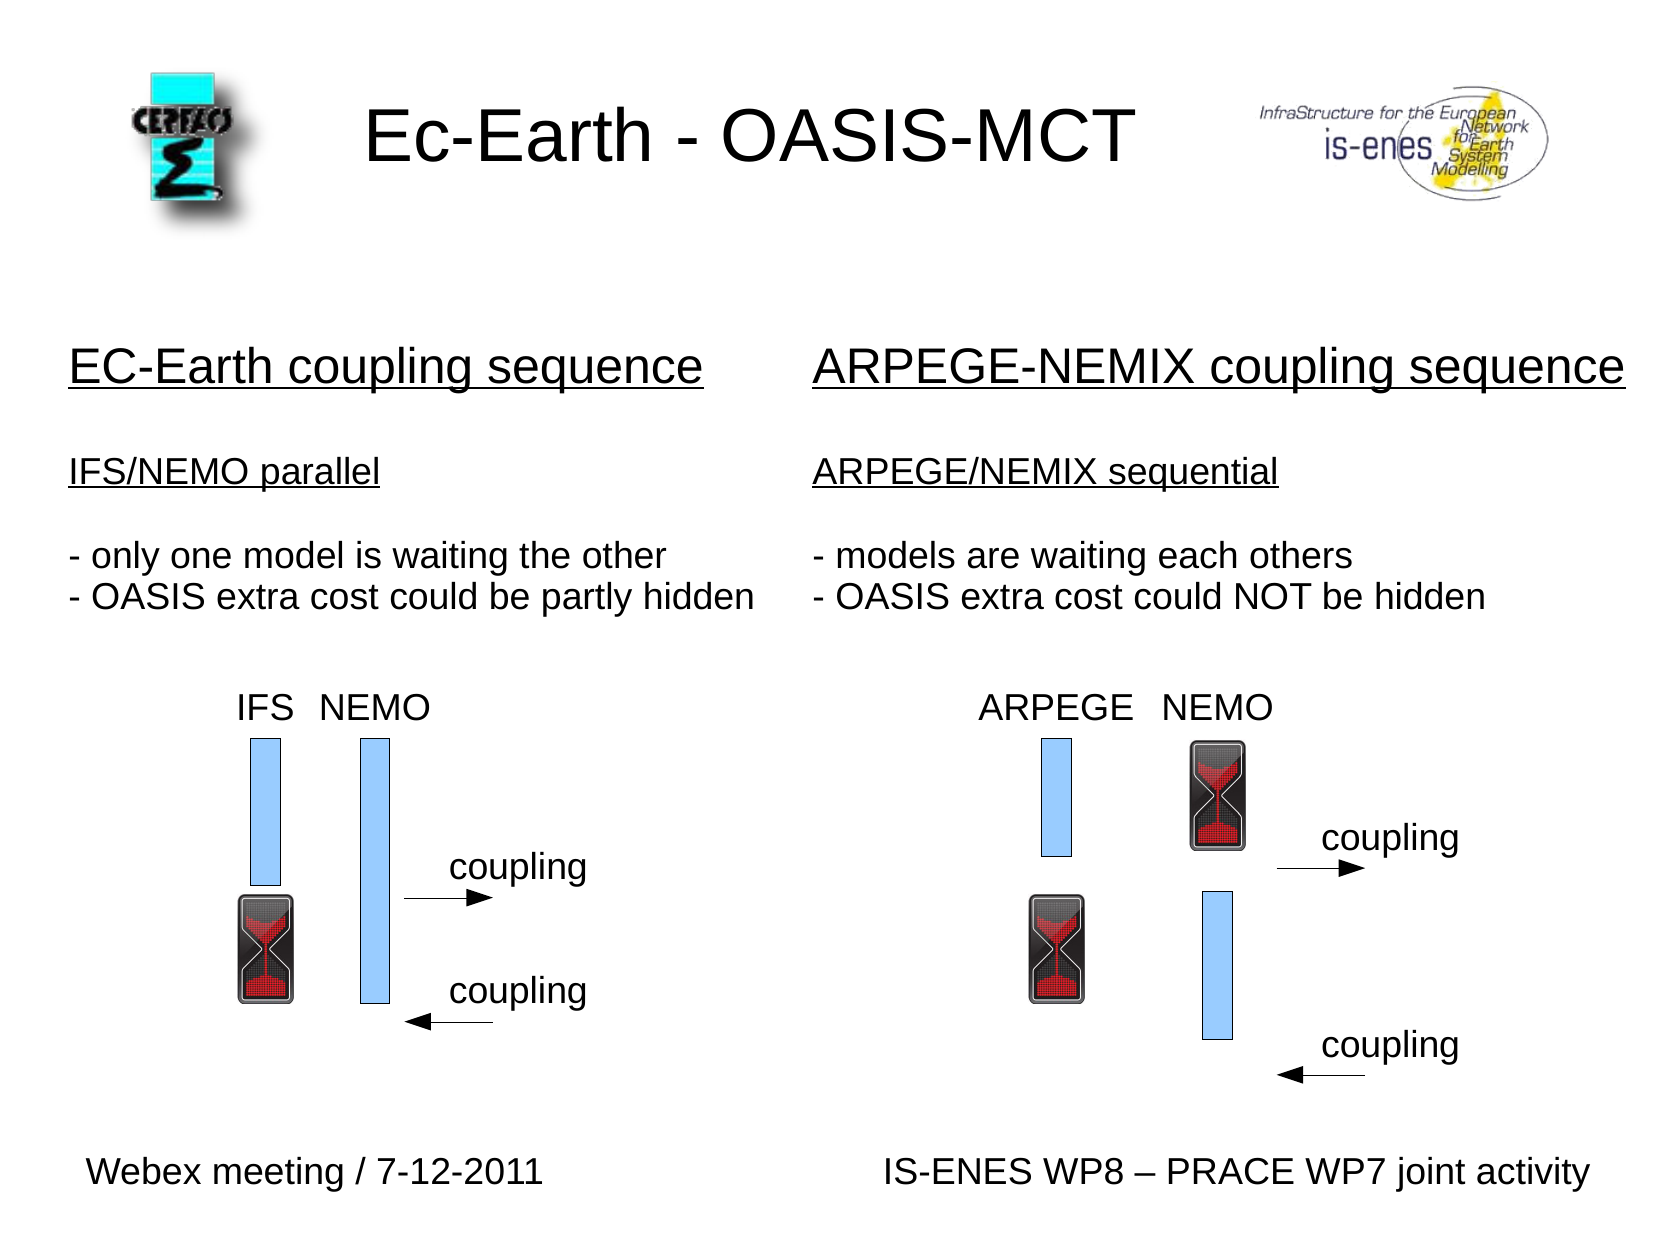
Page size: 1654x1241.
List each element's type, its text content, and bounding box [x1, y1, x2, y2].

text_box [250, 738, 281, 886]
picture [118, 59, 282, 249]
text_box ARPEGE-NEMIX coupling sequence ARPEGE/NEMIX sequential - models are waiting each others - OASIS extra cost could NOT be hidden [797, 331, 1641, 636]
text_box coupling [433, 838, 603, 903]
text_box NEMO [303, 679, 447, 738]
text_box [1041, 738, 1072, 857]
text_box coupling [433, 962, 603, 1027]
text_box [360, 738, 390, 1004]
text_box ARPEGE [963, 679, 1146, 738]
picture [1028, 893, 1085, 1004]
text_box [1202, 891, 1233, 1040]
picture [1255, 81, 1549, 204]
text_box EC-Earth coupling sequence IFS/NEMO parallel - only one model is waiting the other - OASIS extra cost could be partly hidden [53, 331, 771, 636]
picture [237, 893, 294, 1004]
picture [1189, 739, 1246, 851]
text_box coupling [1306, 809, 1475, 874]
text_box IFS [221, 679, 303, 738]
text_box NEMO [1146, 679, 1289, 738]
text_box coupling [1306, 1015, 1475, 1081]
